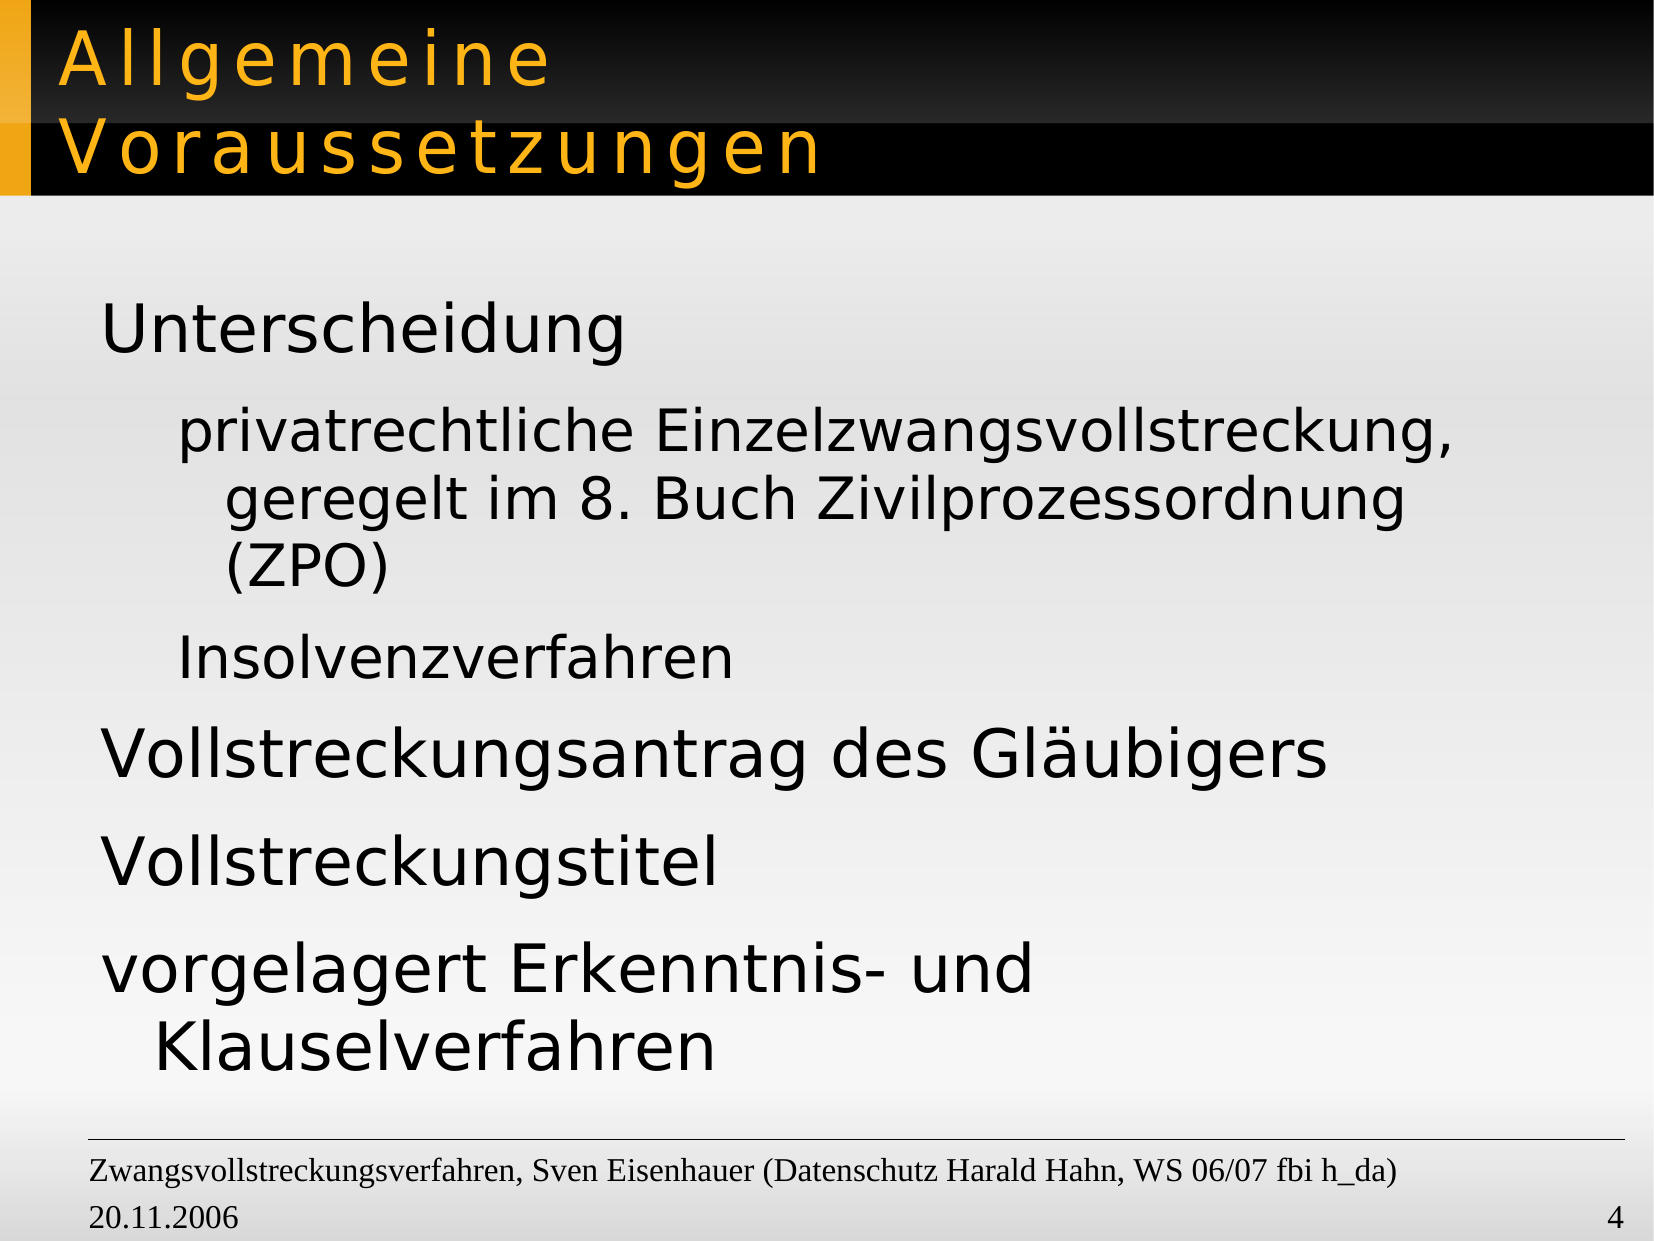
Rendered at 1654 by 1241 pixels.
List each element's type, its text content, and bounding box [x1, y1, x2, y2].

picture [0, 0, 1654, 1241]
title Allgemeine Voraussetzungen [59, 16, 1270, 191]
list Unterscheidung privatrechtliche Einzelzwangsvollstreckung, geregelt im 8. Buch Zivilprozessordnung (ZPO) Insolvenzverfahren Vollstreckungsantrag des Gläubigers Vollstreckungstitel vorgelagert Erkenntnis- und Klauselverfahren [82, 290, 1571, 1094]
